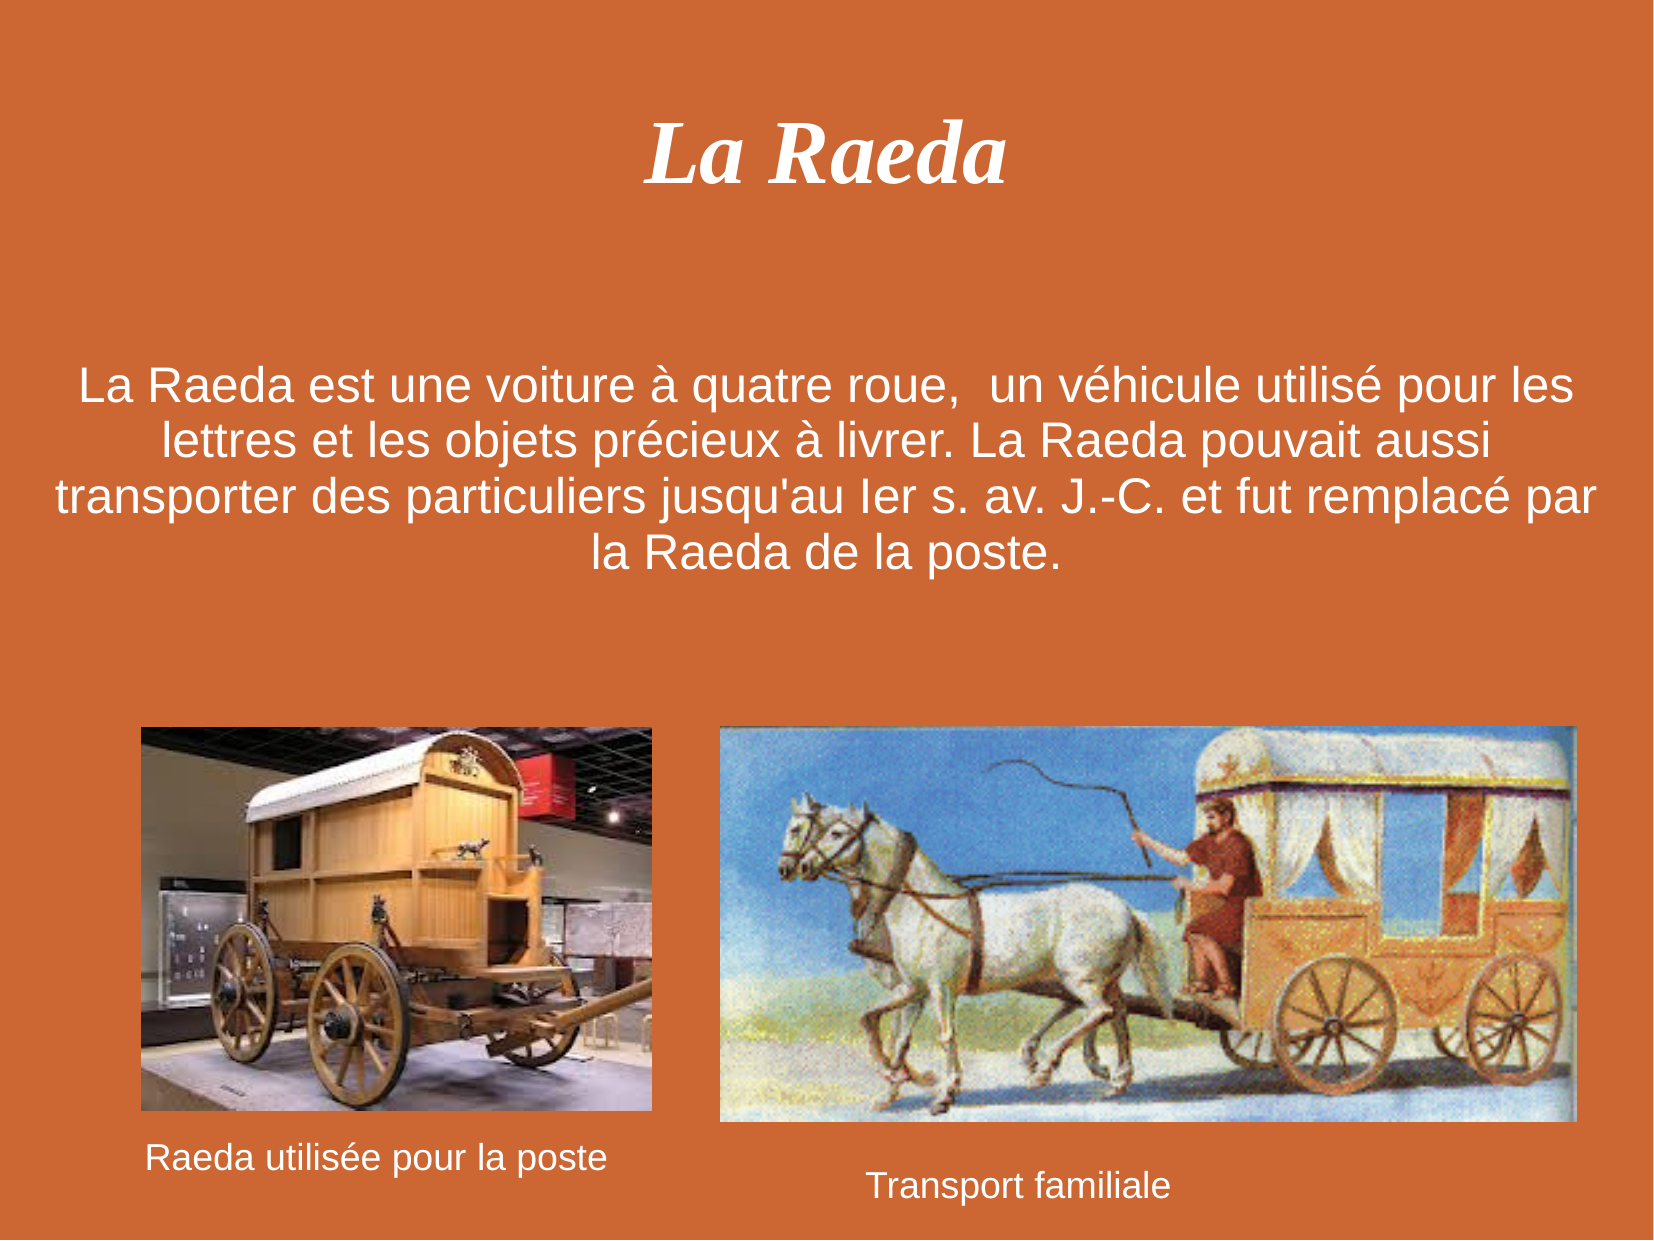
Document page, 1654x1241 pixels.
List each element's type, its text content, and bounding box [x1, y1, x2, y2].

text_box La Raeda est une voiture à quatre roue, un véhicule utilisé pour les lettres et les objets précieux à livrer. La Raeda pouvait aussi transporter des particuliers jusqu'au Ier s. av. J.-C. et fut remplacé par la Raeda de la poste. [23, 349, 1630, 588]
picture [720, 726, 1577, 1123]
title La Raeda [82, 49, 1571, 257]
picture [141, 727, 652, 1111]
text_box Raeda utilisée pour la poste [129, 1129, 650, 1187]
text_box Transport familiale [850, 1157, 1187, 1215]
